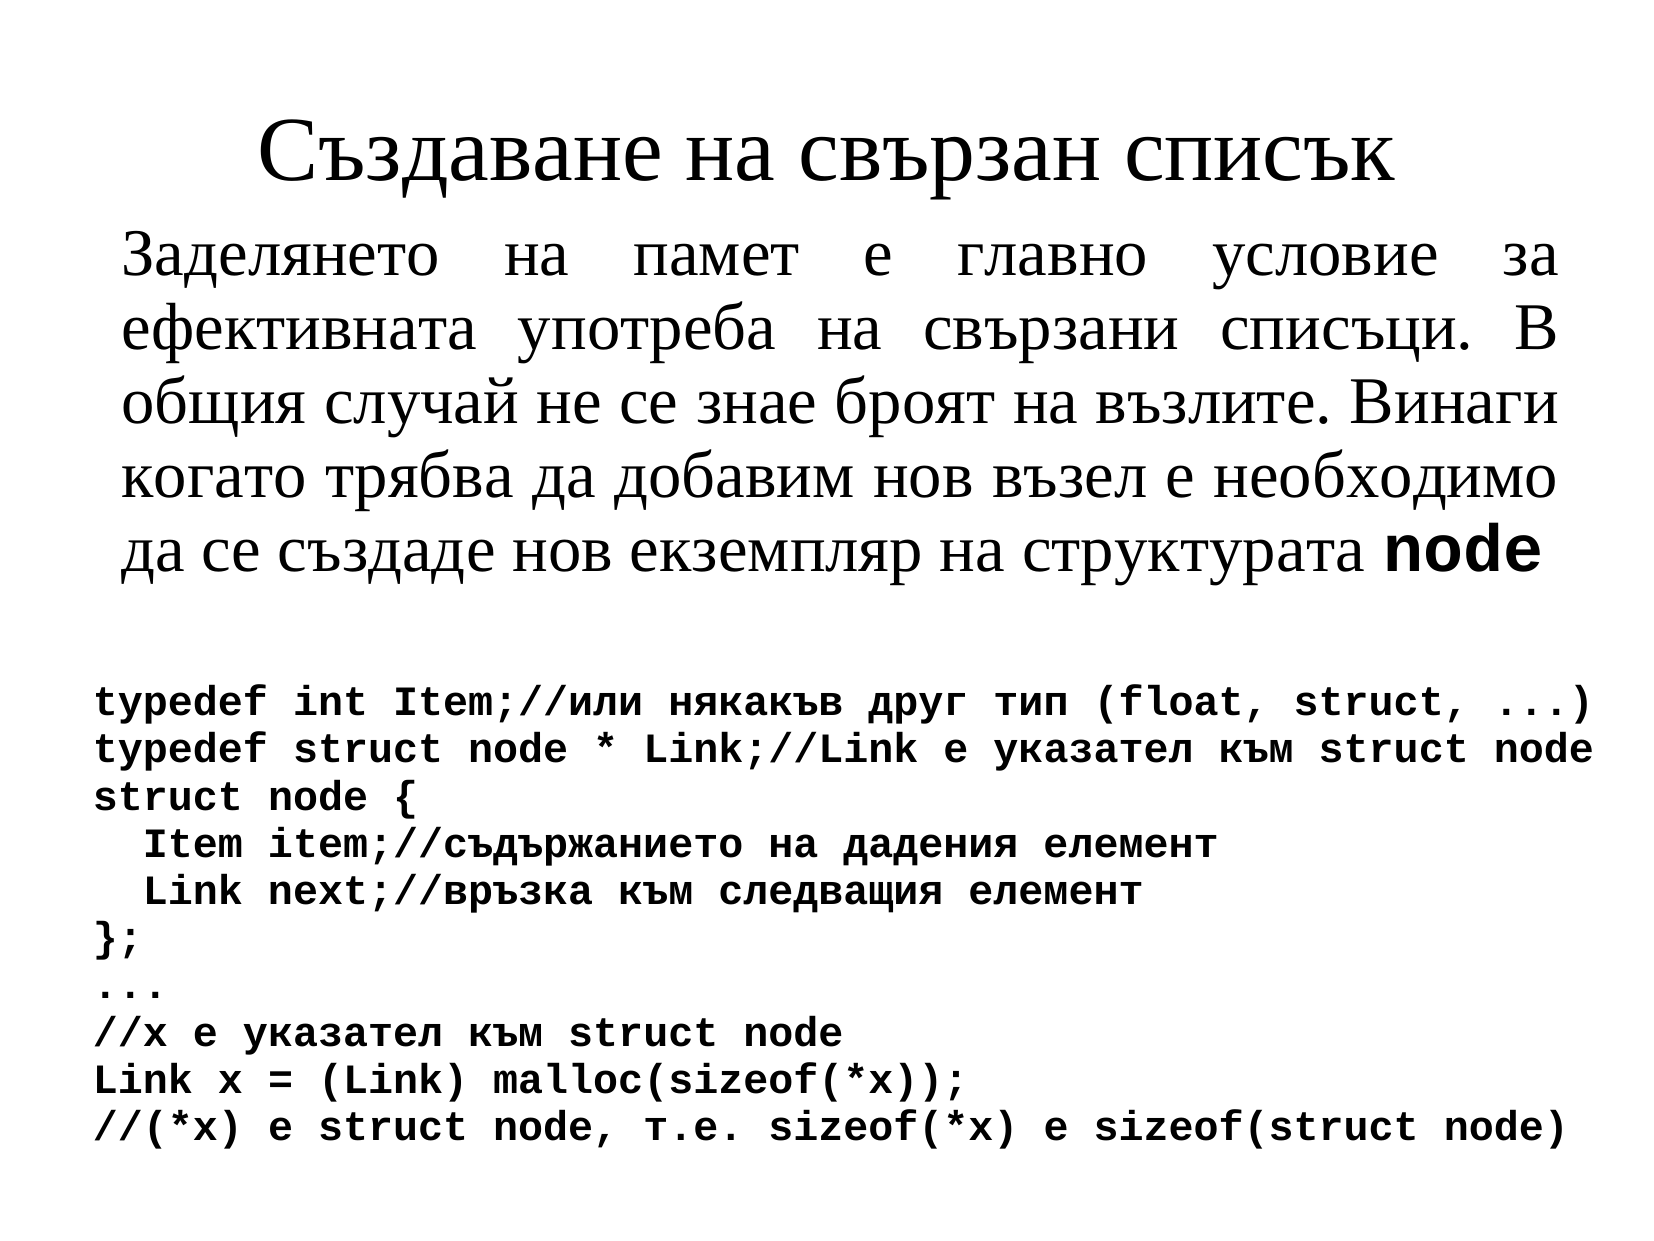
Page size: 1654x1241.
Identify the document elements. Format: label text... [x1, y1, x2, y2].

list Заделянето на памет е главно условие за ефективната употреба на свързани списъци. В общия случай не се знае броят на възлите. Винаги когато трябва да добавим нов възел е необходимо да се създаде нов екземпляр на структурата node [121, 215, 1561, 673]
text_box typedef int Item;//или някакъв друг тип (float, struct, ...) typedef struct node * Link;//Link е указател към struct node struct node { Item item;//съдържанието на дадения елемент Link next;//връзка към следващия елемент }; ... //x е указател към struct node Link x = (Link) malloc(sizeof(*x)); //(*x) e struct node, т.е. sizeof(*x) е sizeof(struct node) [78, 673, 1647, 1166]
title Създаване на свързан списък [121, 46, 1534, 215]
